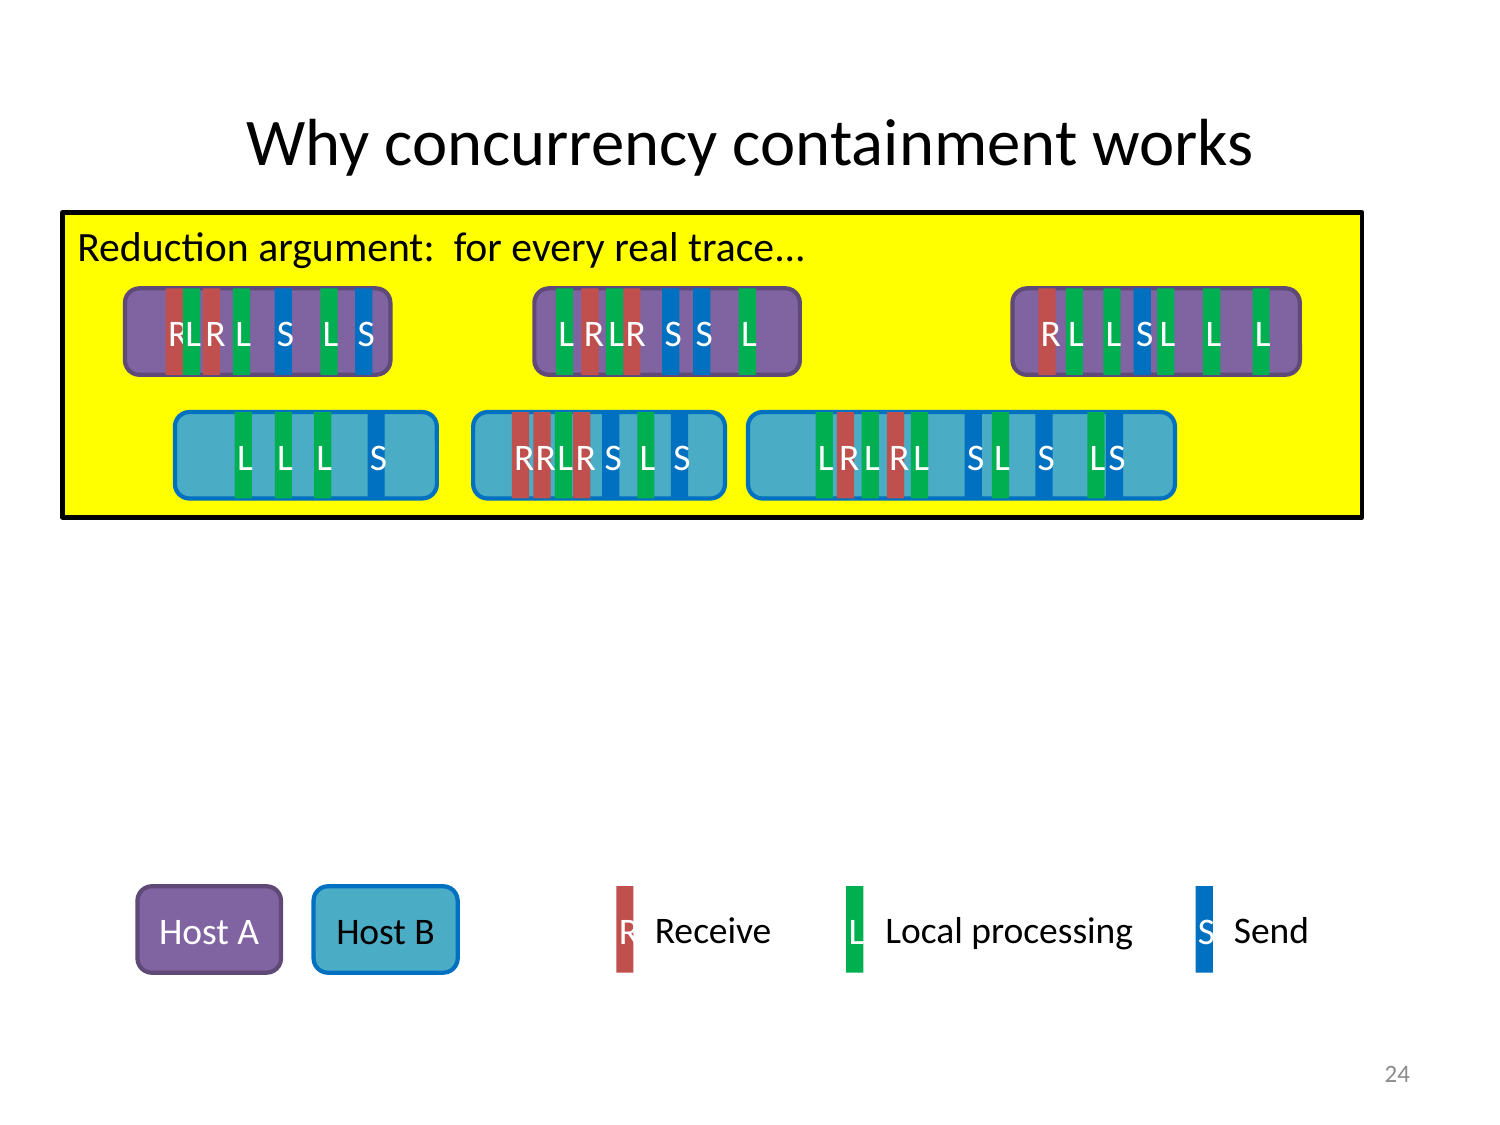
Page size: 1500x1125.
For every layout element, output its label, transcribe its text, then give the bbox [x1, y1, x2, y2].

text_box S [972, 448, 982, 459]
text_box [473, 412, 511, 499]
text_box [620, 412, 637, 499]
text_box L [1203, 288, 1221, 375]
text_box Local processing [870, 899, 1149, 959]
text_box L [846, 886, 864, 973]
text_box [174, 412, 234, 499]
text_box [385, 412, 437, 499]
text_box [292, 288, 320, 375]
text_box L [605, 288, 624, 375]
text_box R [581, 288, 599, 375]
text_box [1053, 412, 1087, 499]
text_box S [1195, 886, 1213, 973]
text_box S [964, 412, 982, 499]
text_box R [1046, 325, 1054, 334]
text_box [641, 288, 662, 375]
text_box [534, 288, 555, 375]
text_box L [274, 412, 292, 499]
text_box [1151, 288, 1157, 375]
text_box [251, 288, 274, 375]
text_box R [624, 923, 632, 932]
text_box R [573, 412, 591, 499]
text_box L [555, 288, 574, 375]
text_box S [367, 412, 385, 499]
text_box S [355, 288, 373, 375]
text_box S [1035, 412, 1053, 499]
text_box R [203, 288, 221, 375]
text_box [1010, 412, 1035, 499]
text_box [1083, 288, 1103, 375]
text_box [1221, 288, 1252, 375]
slide_number <number> [1074, 1042, 1425, 1103]
text_box S [602, 412, 620, 499]
text_box [747, 412, 815, 499]
title Why concurrency containment works [75, 45, 1425, 233]
text_box [1124, 412, 1176, 499]
text_box S [1141, 324, 1151, 335]
text_box L [320, 288, 338, 375]
text_box R [895, 449, 903, 458]
text_box Host B [313, 886, 458, 973]
text_box [680, 288, 693, 375]
text_box [591, 412, 602, 499]
text_box R [616, 886, 634, 973]
text_box R [886, 412, 905, 499]
text_box [338, 288, 355, 375]
text_box [599, 288, 605, 375]
text_box R [211, 325, 219, 334]
text_box L [815, 412, 833, 499]
text_box R [581, 449, 589, 458]
text_box L [1087, 412, 1105, 499]
text_box L [314, 412, 332, 499]
text_box R [631, 325, 639, 334]
text_box Send [1219, 899, 1325, 959]
text_box L [182, 288, 201, 375]
text_box R [174, 325, 182, 334]
text_box Receive [640, 899, 787, 959]
text_box L [554, 412, 573, 499]
text_box S [274, 288, 292, 375]
text_box L [232, 288, 251, 375]
text_box [655, 412, 670, 499]
text_box Reduction argument: for every real trace... [62, 212, 1363, 518]
text_box [982, 412, 991, 499]
text_box [221, 288, 232, 375]
text_box [756, 288, 800, 375]
text_box [1012, 288, 1038, 375]
text_box L [738, 288, 756, 375]
text_box [574, 288, 581, 375]
text_box R [533, 412, 551, 499]
text_box S [670, 412, 689, 499]
text_box [879, 412, 886, 499]
text_box [711, 288, 738, 375]
text_box [124, 288, 165, 375]
text_box L [1065, 288, 1083, 375]
text_box Host A [137, 886, 282, 973]
text_box S [693, 288, 711, 375]
text_box [332, 412, 367, 499]
text_box R [836, 412, 855, 499]
text_box [855, 412, 861, 499]
text_box R [845, 449, 853, 458]
text_box L [1157, 288, 1175, 375]
text_box R [1038, 288, 1056, 375]
text_box [689, 412, 726, 499]
text_box R [541, 449, 549, 458]
text_box [292, 412, 314, 499]
text_box R [589, 325, 597, 334]
text_box R [511, 412, 530, 499]
text_box L [234, 412, 252, 499]
text_box L [1103, 288, 1121, 375]
text_box [1121, 288, 1133, 375]
text_box L [1252, 288, 1270, 375]
text_box L [910, 412, 929, 499]
text_box [1270, 288, 1300, 375]
text_box R [624, 288, 641, 375]
text_box [373, 288, 391, 375]
text_box [905, 412, 910, 499]
text_box S [1105, 412, 1124, 499]
text_box [252, 412, 274, 499]
text_box [1175, 288, 1203, 375]
text_box L [637, 412, 655, 499]
text_box R [520, 449, 528, 458]
text_box [929, 412, 964, 499]
text_box L [861, 412, 879, 499]
text_box S [1133, 288, 1151, 375]
text_box [1056, 288, 1065, 375]
text_box R [165, 288, 182, 375]
text_box L [991, 412, 1010, 499]
text_box S [662, 288, 680, 375]
